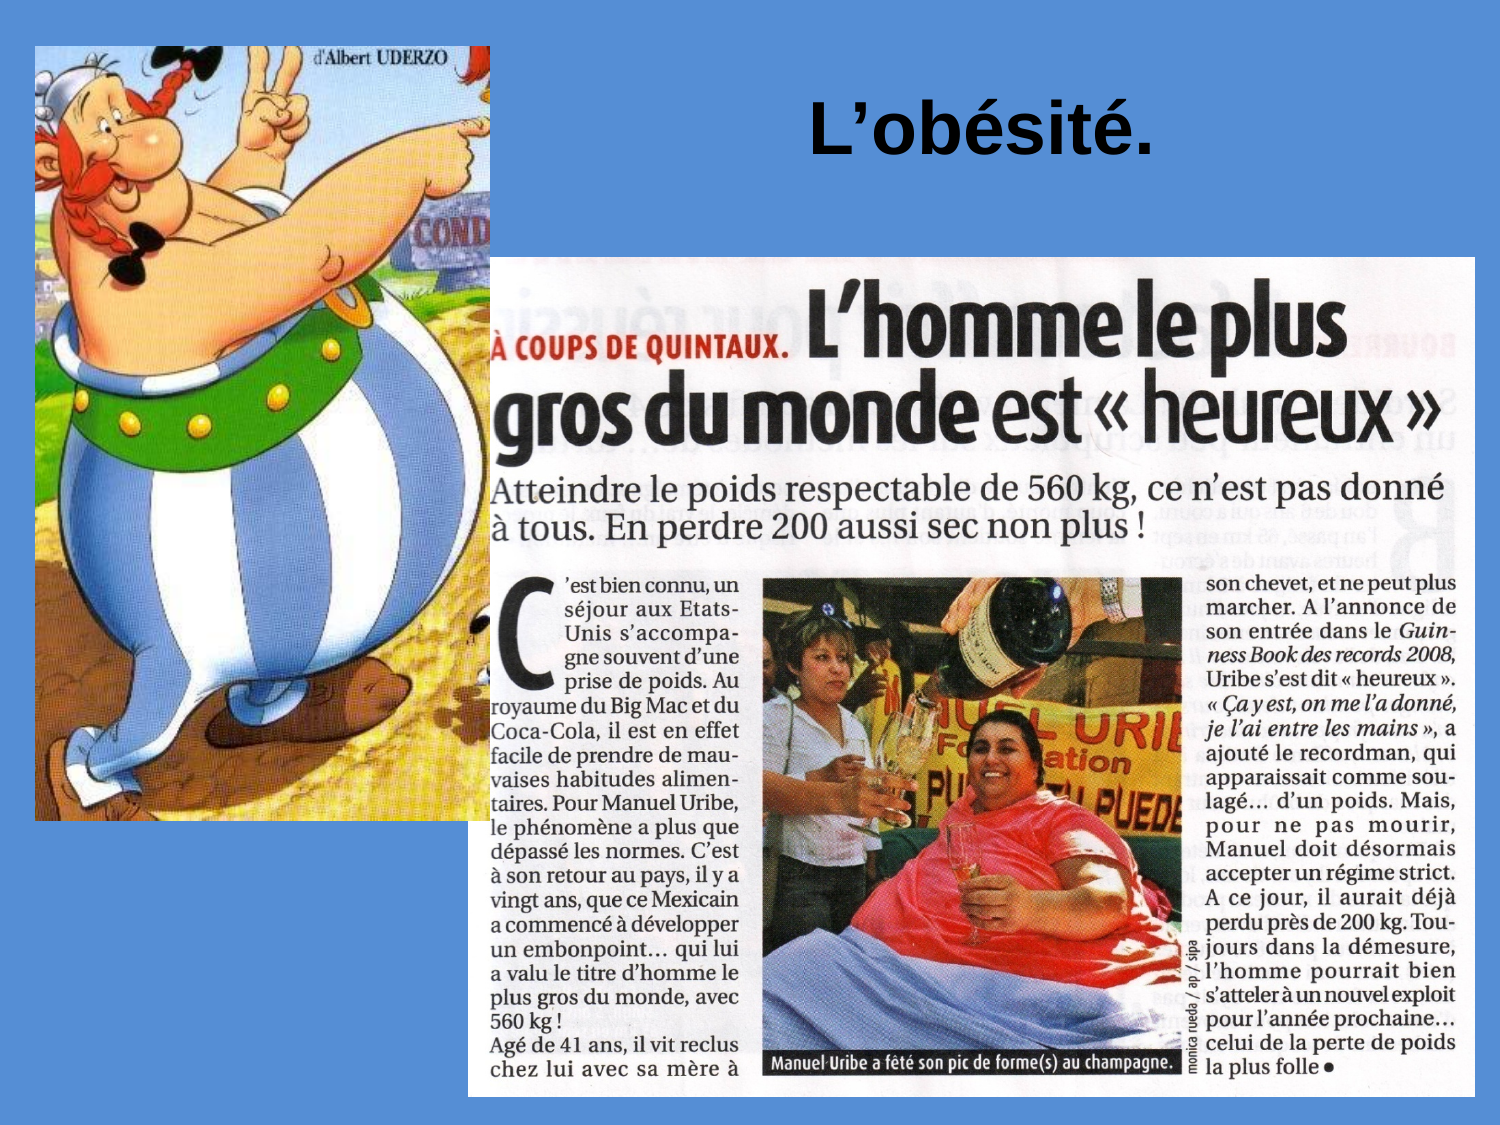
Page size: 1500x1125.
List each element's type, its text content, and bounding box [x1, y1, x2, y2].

title L’obésité. [761, 70, 1203, 178]
picture [35, 46, 1475, 1097]
